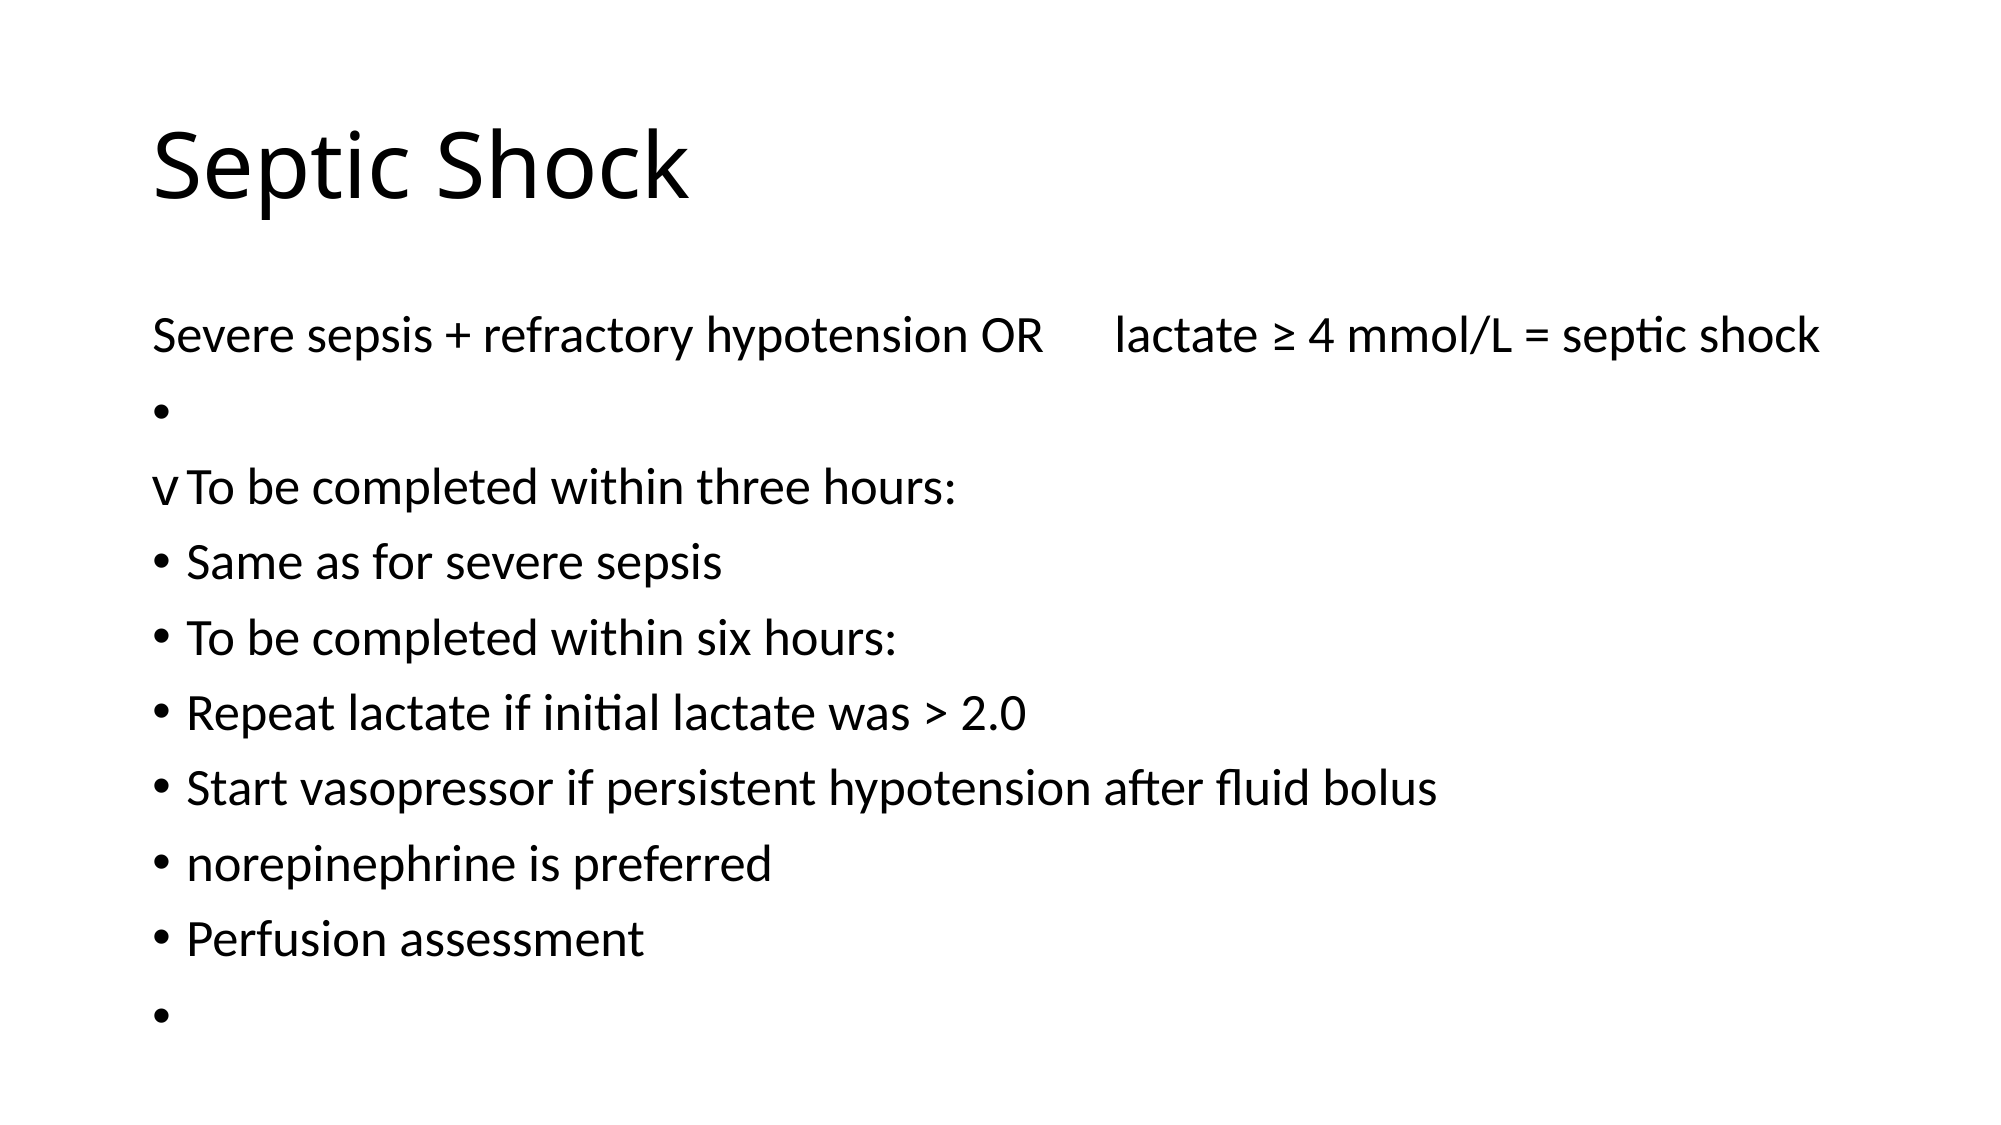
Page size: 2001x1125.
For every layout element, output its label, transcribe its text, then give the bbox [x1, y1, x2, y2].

title Septic Shock [137, 59, 1863, 278]
list Severe sepsis + refractory hypotension OR lactate ≥ 4 mmol/L = septic shock To be completed within three hours: Same as for severe sepsis To be completed within six hours: Repeat lactate if initial lactate was > 2.0 Start vasopressor if persistent hypotension after fluid bolus norepinephrine is preferred Perfusion assessment [137, 299, 1863, 1014]
